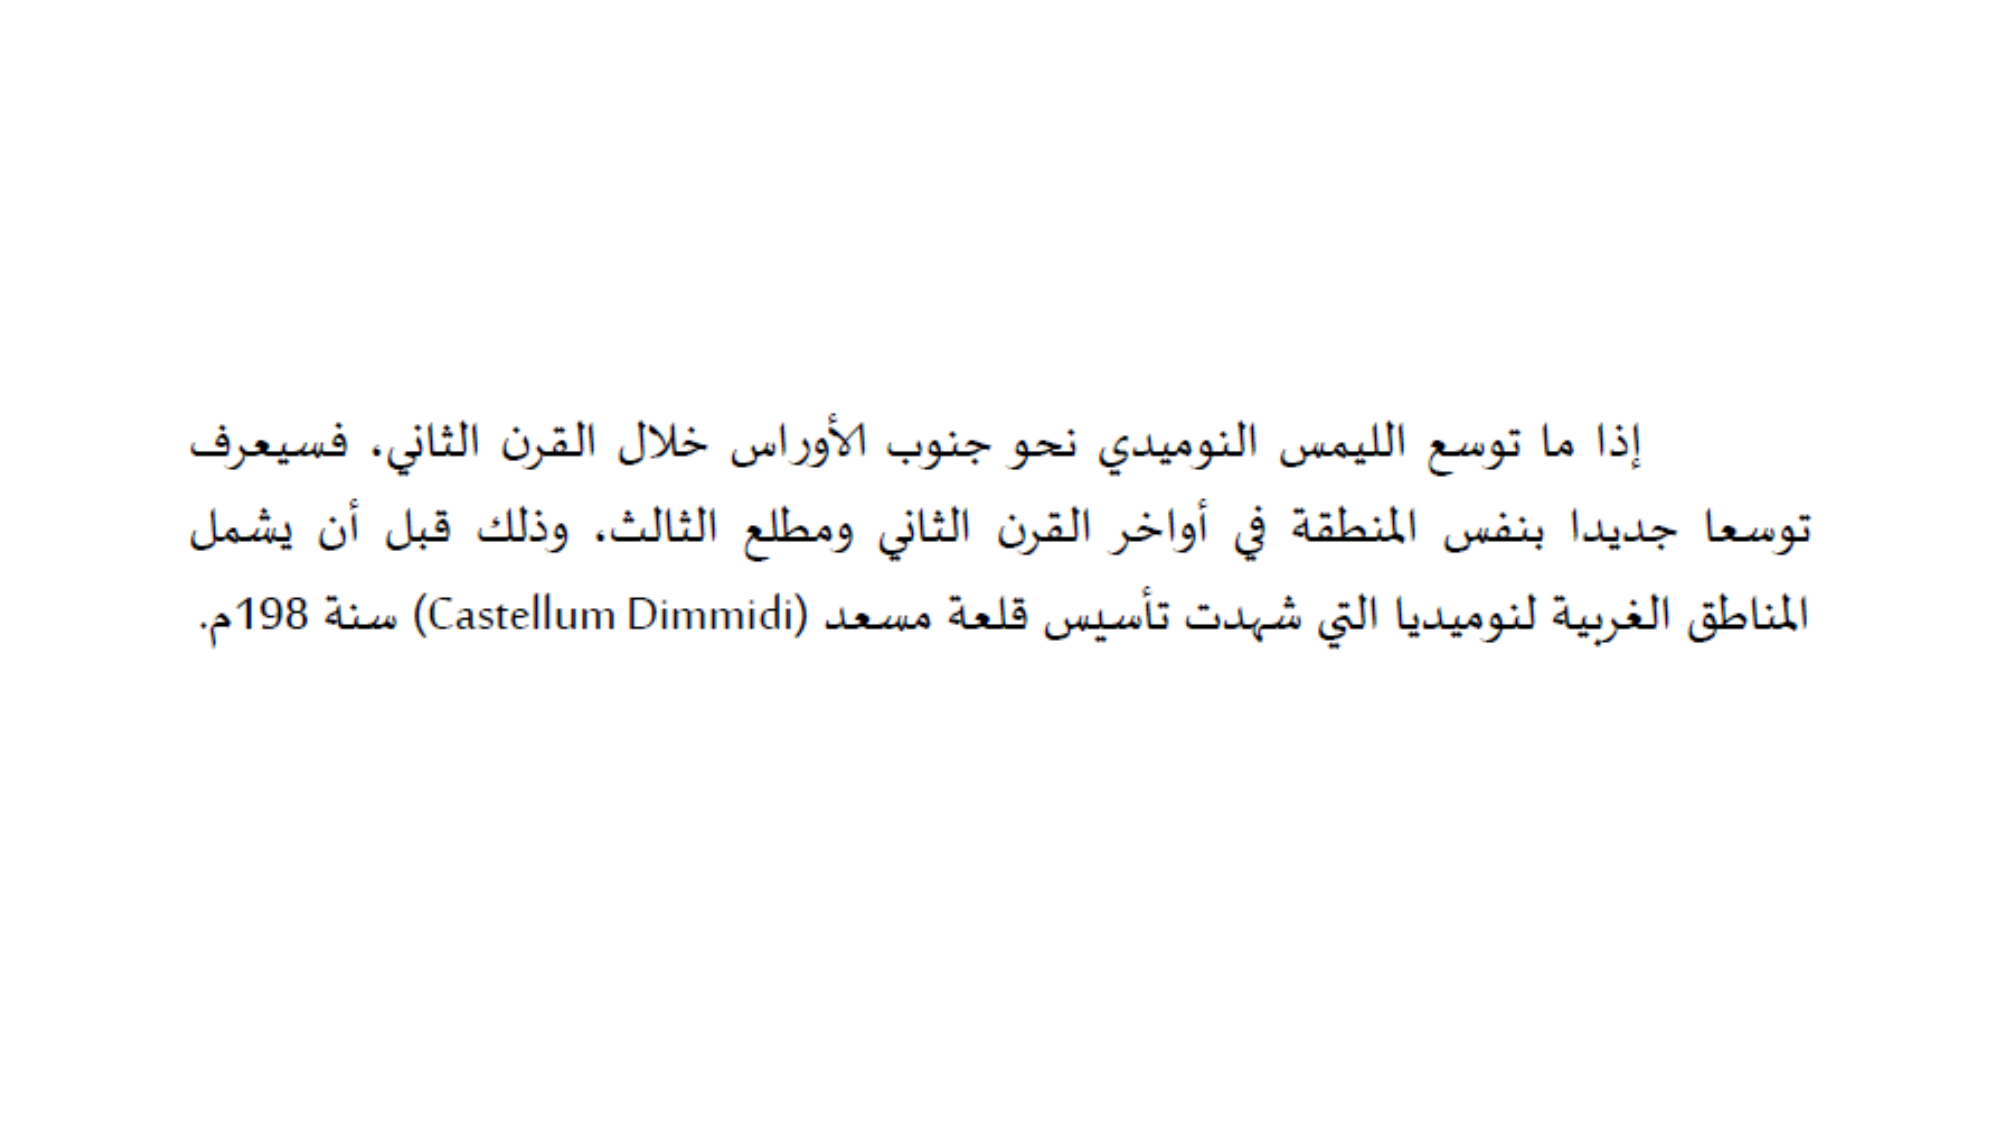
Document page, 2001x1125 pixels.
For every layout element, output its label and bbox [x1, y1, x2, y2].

picture [158, 387, 1842, 668]
